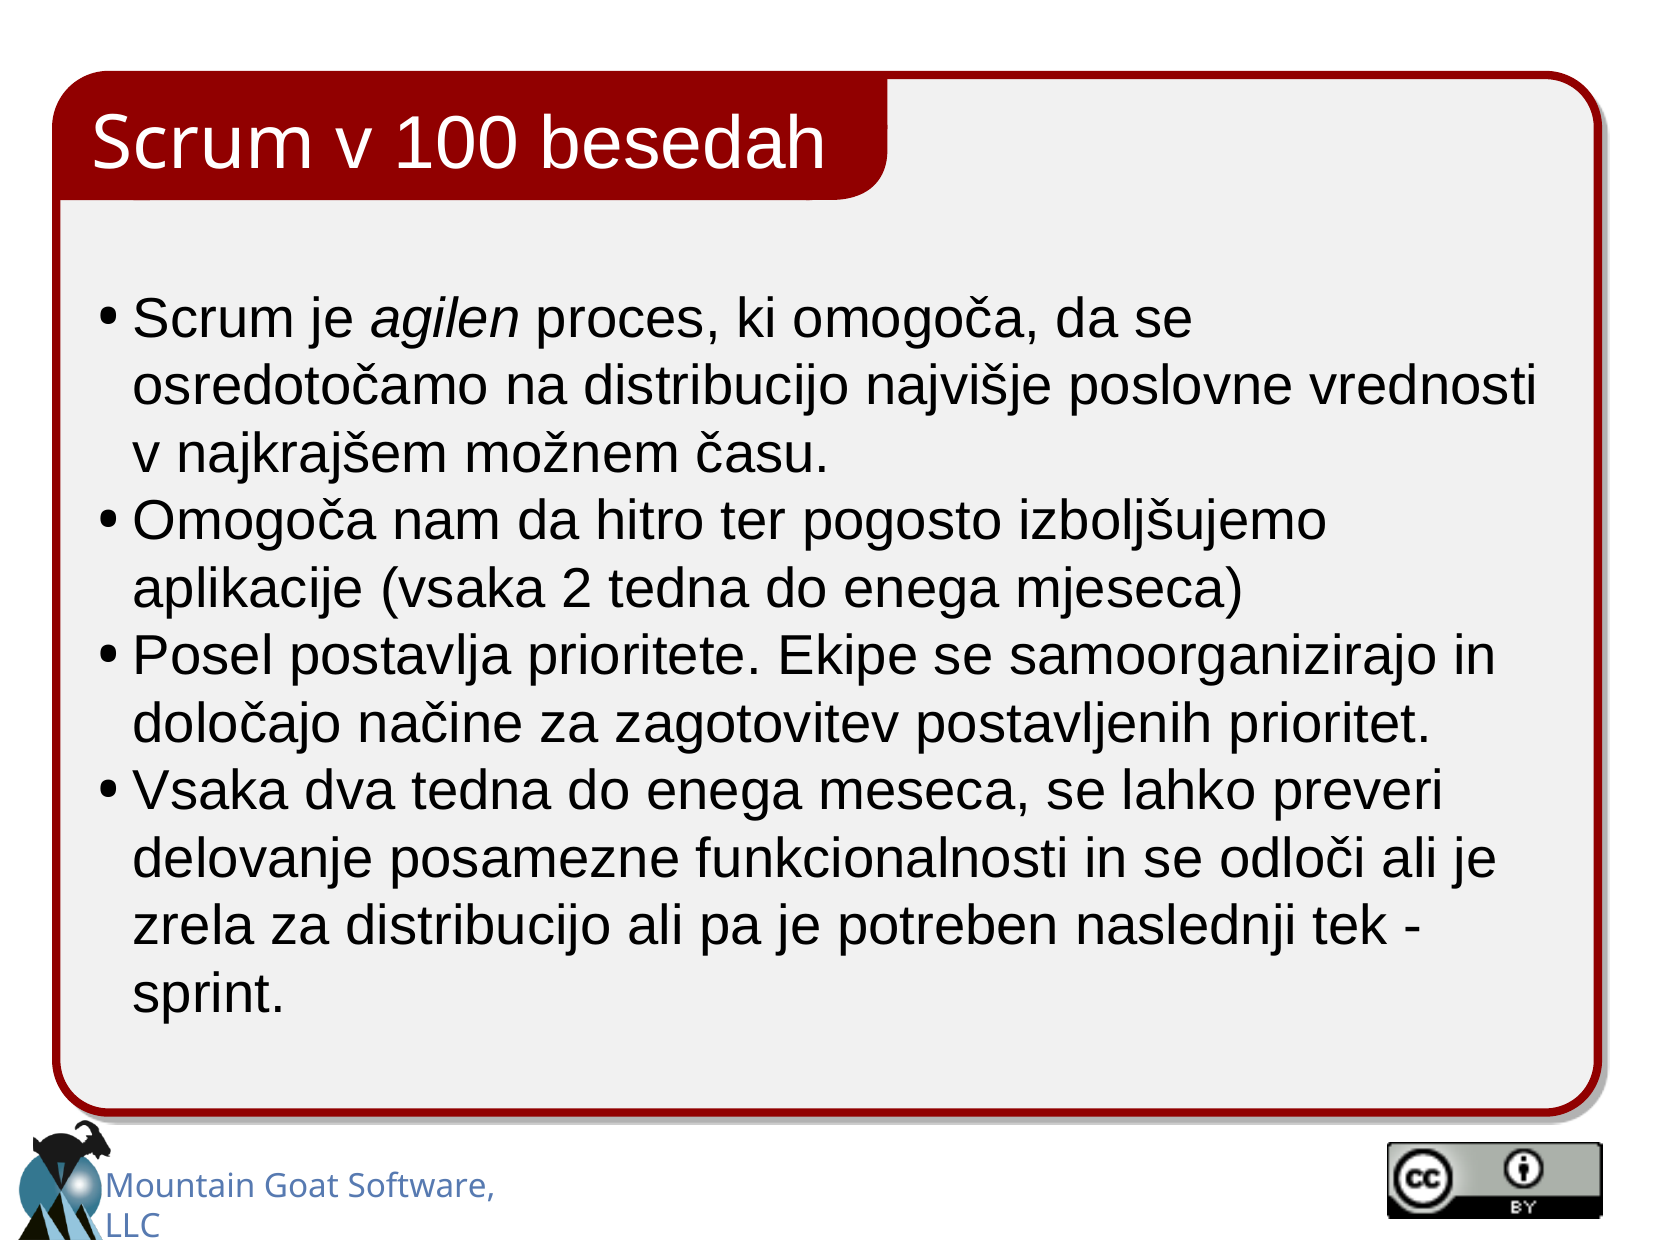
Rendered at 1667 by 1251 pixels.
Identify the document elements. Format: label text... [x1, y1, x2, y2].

picture [1387, 1142, 1603, 1219]
text_box [54, 74, 1598, 1113]
picture [18, 1120, 111, 1240]
text_box Scrum v 100 besedah [83, 85, 888, 200]
text_box Scrum je agilen proces, ki omogoča, da se osredotočamo na distribucijo najvišje poslovne vrednosti v najkrajšem možnem času. Omogoča nam da hitro ter pogosto izboljšujemo aplikacije (vsaka 2 tedna do enega mjeseca) Posel postavlja prioritete. Ekipe se samoorganizirajo in določajo načine za zagotovitev postavljenih prioritet. Vsaka dva tedna do enega meseca, se lahko preveri delovanje posamezne funkcionalnosti in se odloči ali je zrela za distribucijo ali pa je potreben naslednji tek - sprint. [95, 239, 1559, 1065]
